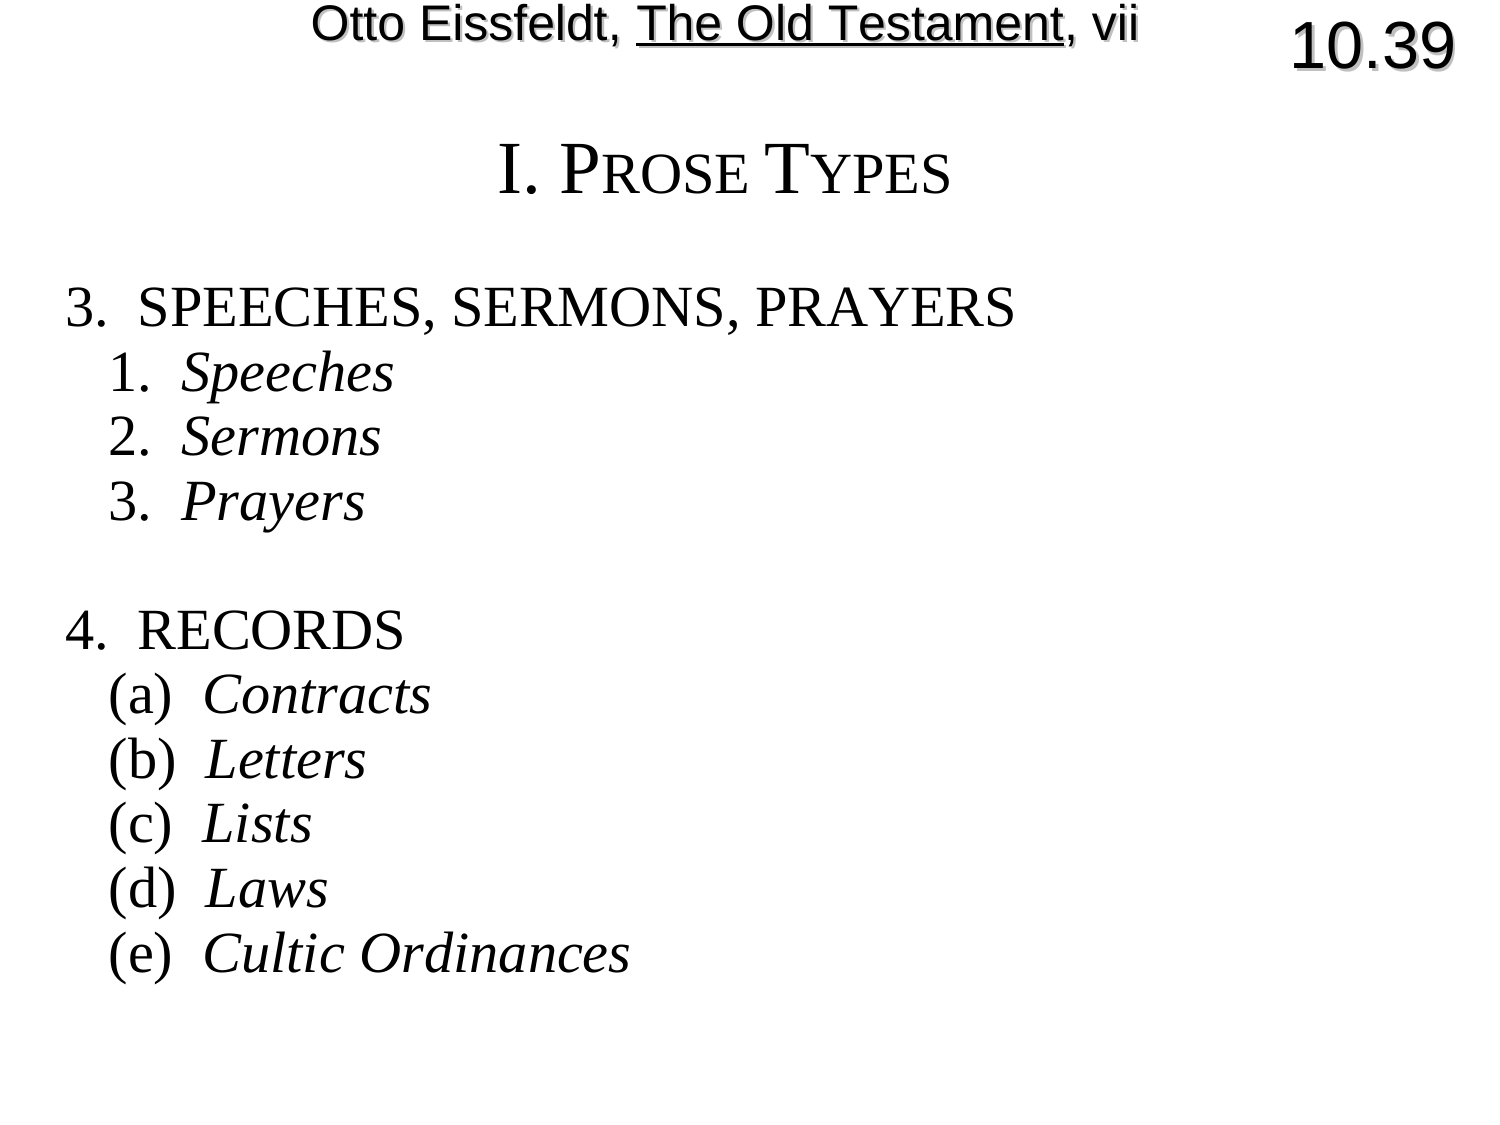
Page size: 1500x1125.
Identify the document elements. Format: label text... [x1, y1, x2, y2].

text_box Otto Eissfeldt, The Old Testament, vii [212, 0, 1238, 59]
text_box 10.39 [1275, 0, 1500, 91]
text_box I. PROSE TYPES 3. SPEECHES, SERMONS, PRAYERS 1. Speeches 2. Sermons 3. Prayers 4. RECORDS (a) Contracts (b) Letters (c) Lists (d) Laws (e) Cultic Ordinances [50, 119, 1401, 993]
